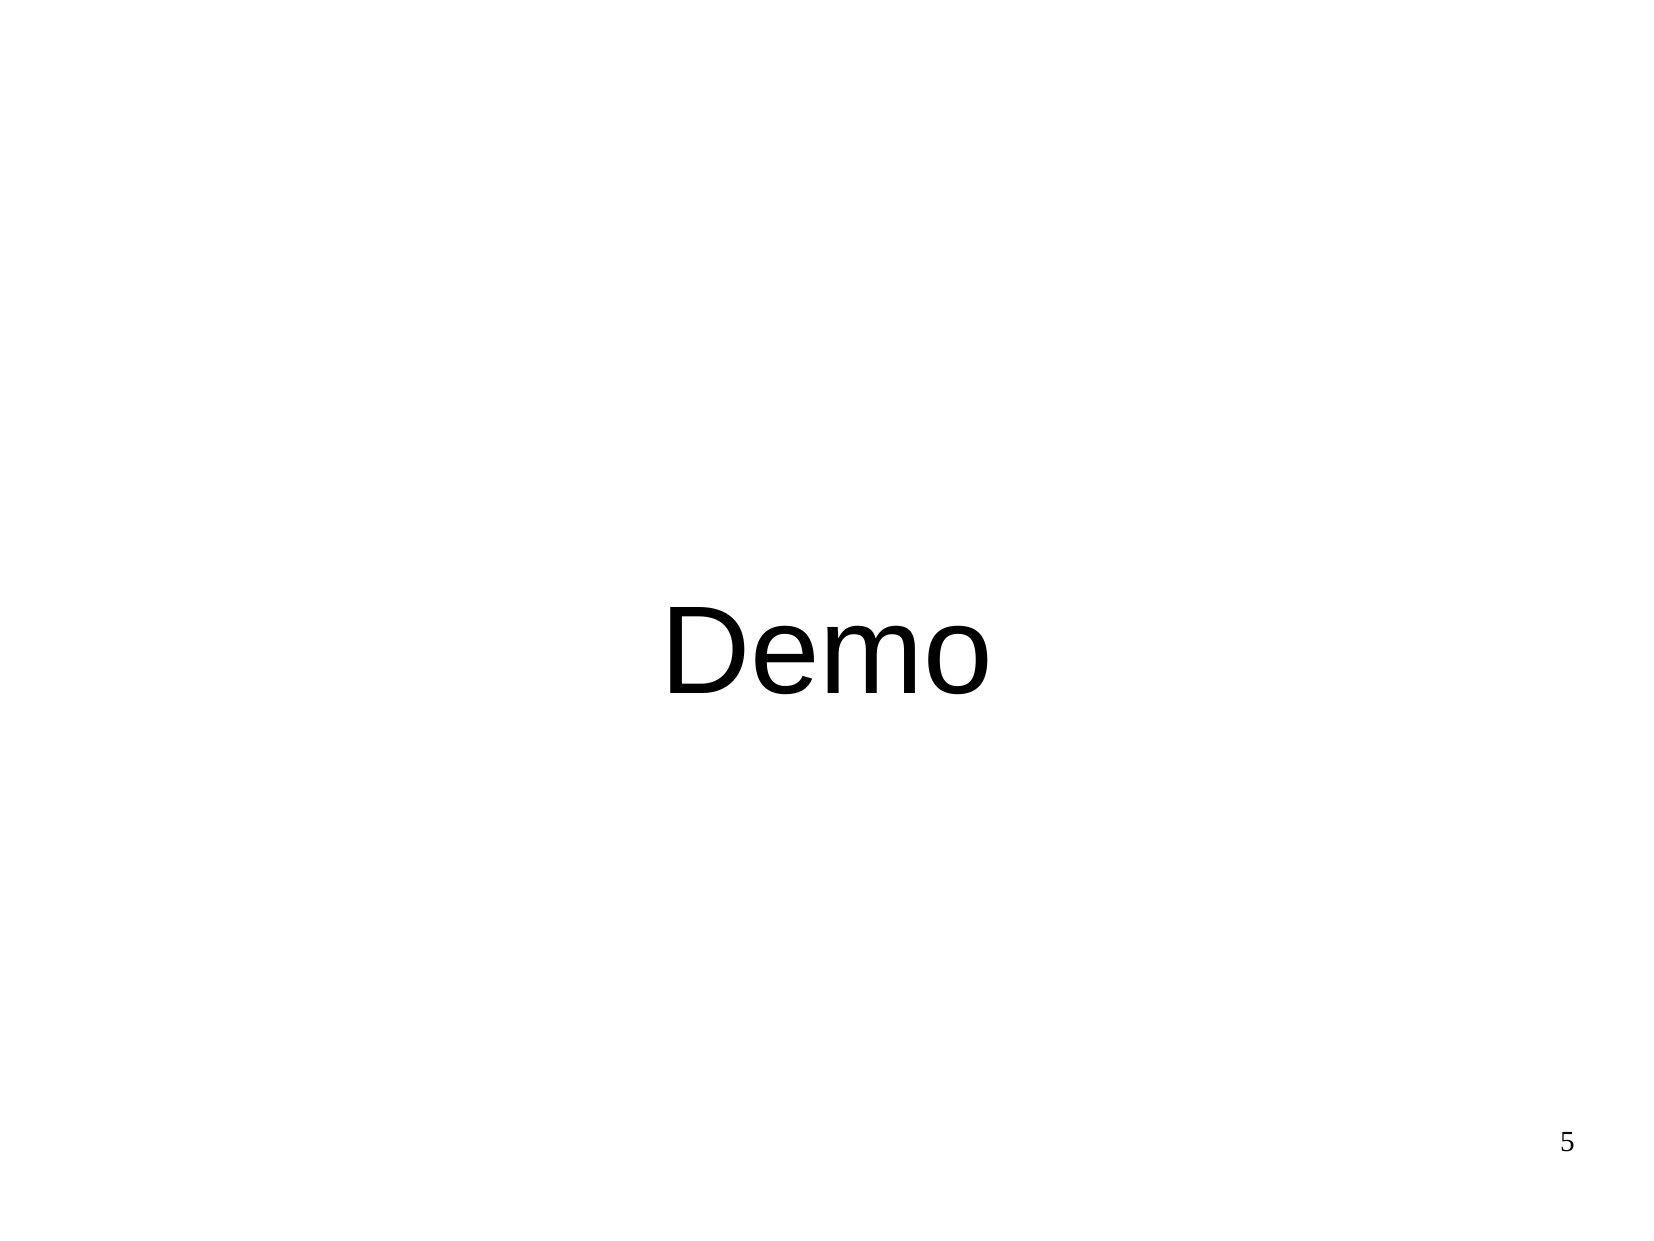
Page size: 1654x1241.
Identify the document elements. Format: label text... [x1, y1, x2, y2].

subtitle Demo [82, 290, 1571, 1010]
